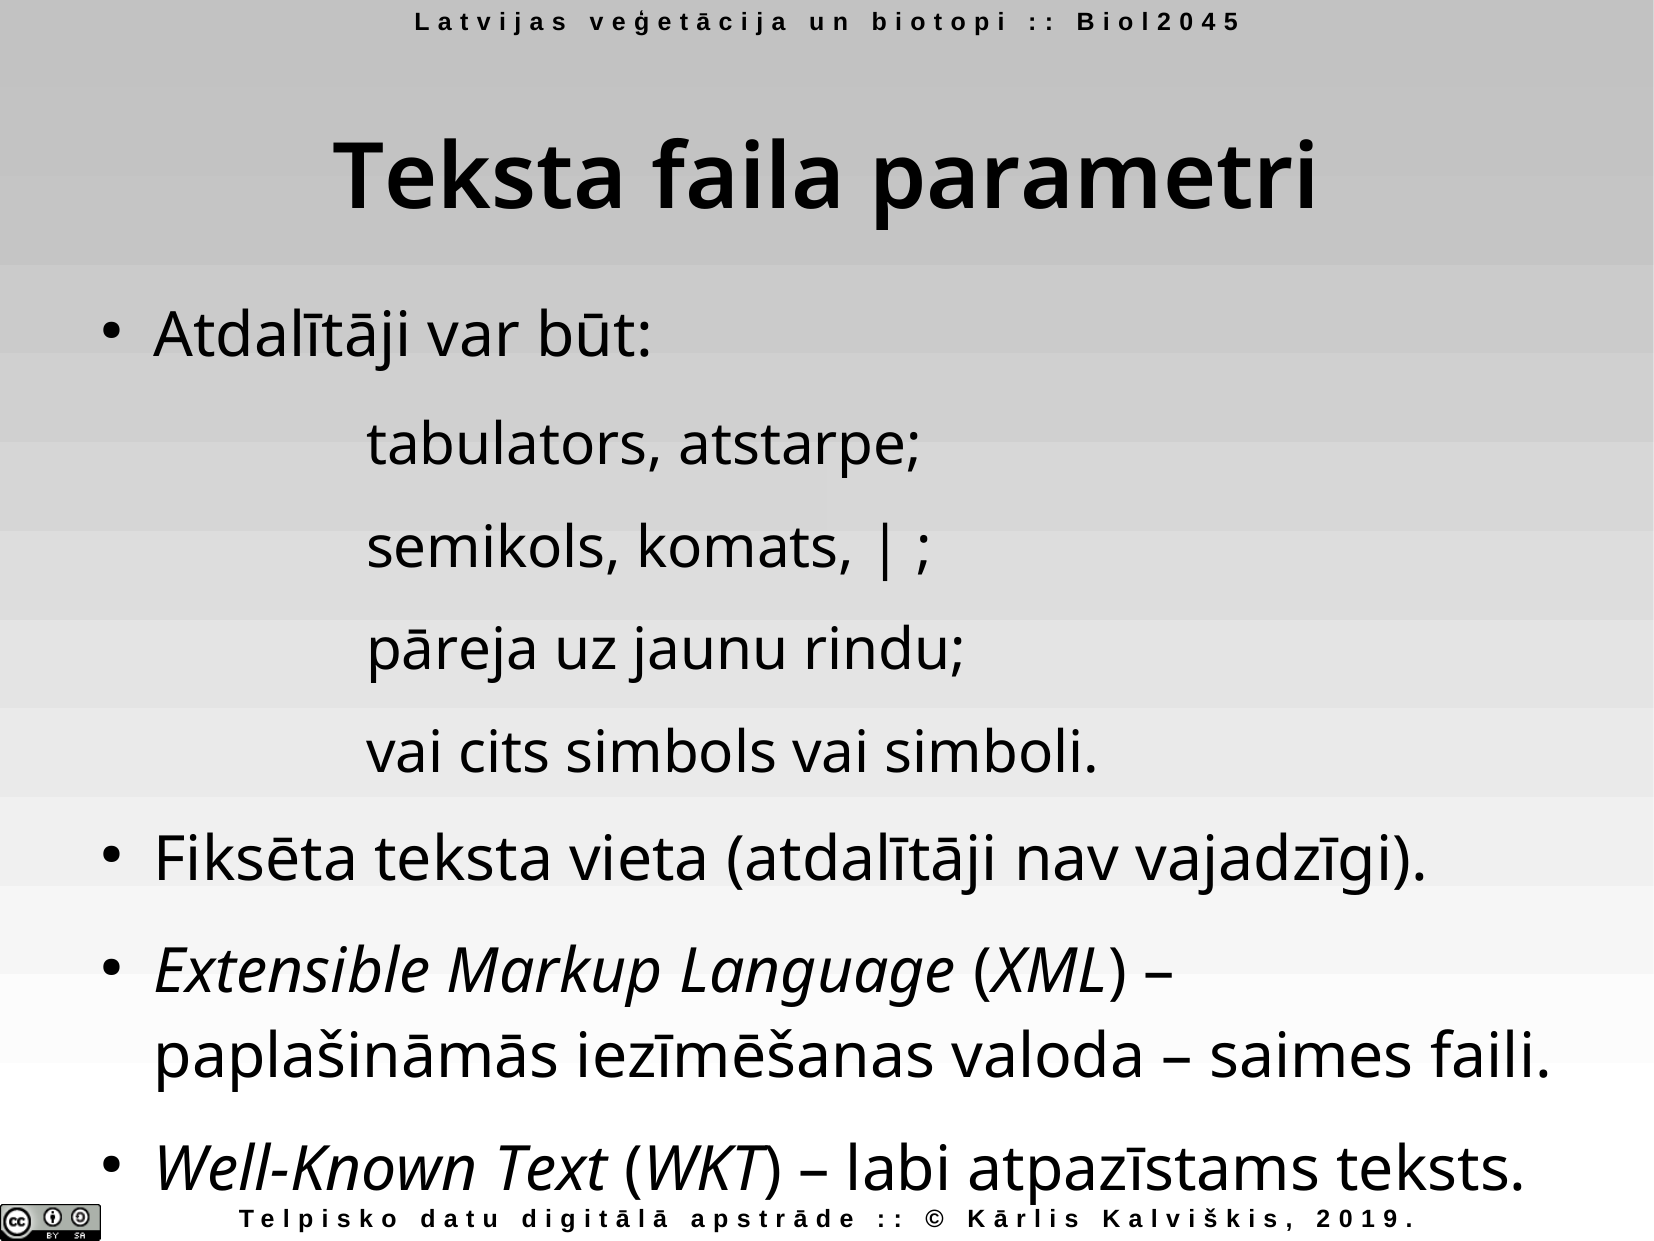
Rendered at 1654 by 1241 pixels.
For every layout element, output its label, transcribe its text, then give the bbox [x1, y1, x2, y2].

list Atdalītāji var būt: tabulators, atstarpe; semikols, komats, | ; pāreja uz jaunu rindu; vai cits simbols vai simboli. Fiksēta teksta vieta (atdalītāji nav vajadzīgi). Extensible Markup Language (XML) – paplašināmās iezīmēšanas valoda – saimes faili. Well-Known Text (WKT) – labi atpazīstams teksts. [82, 289, 1571, 1120]
title Teksta faila parametri [29, 49, 1625, 296]
picture [0, 0, 1654, 1241]
